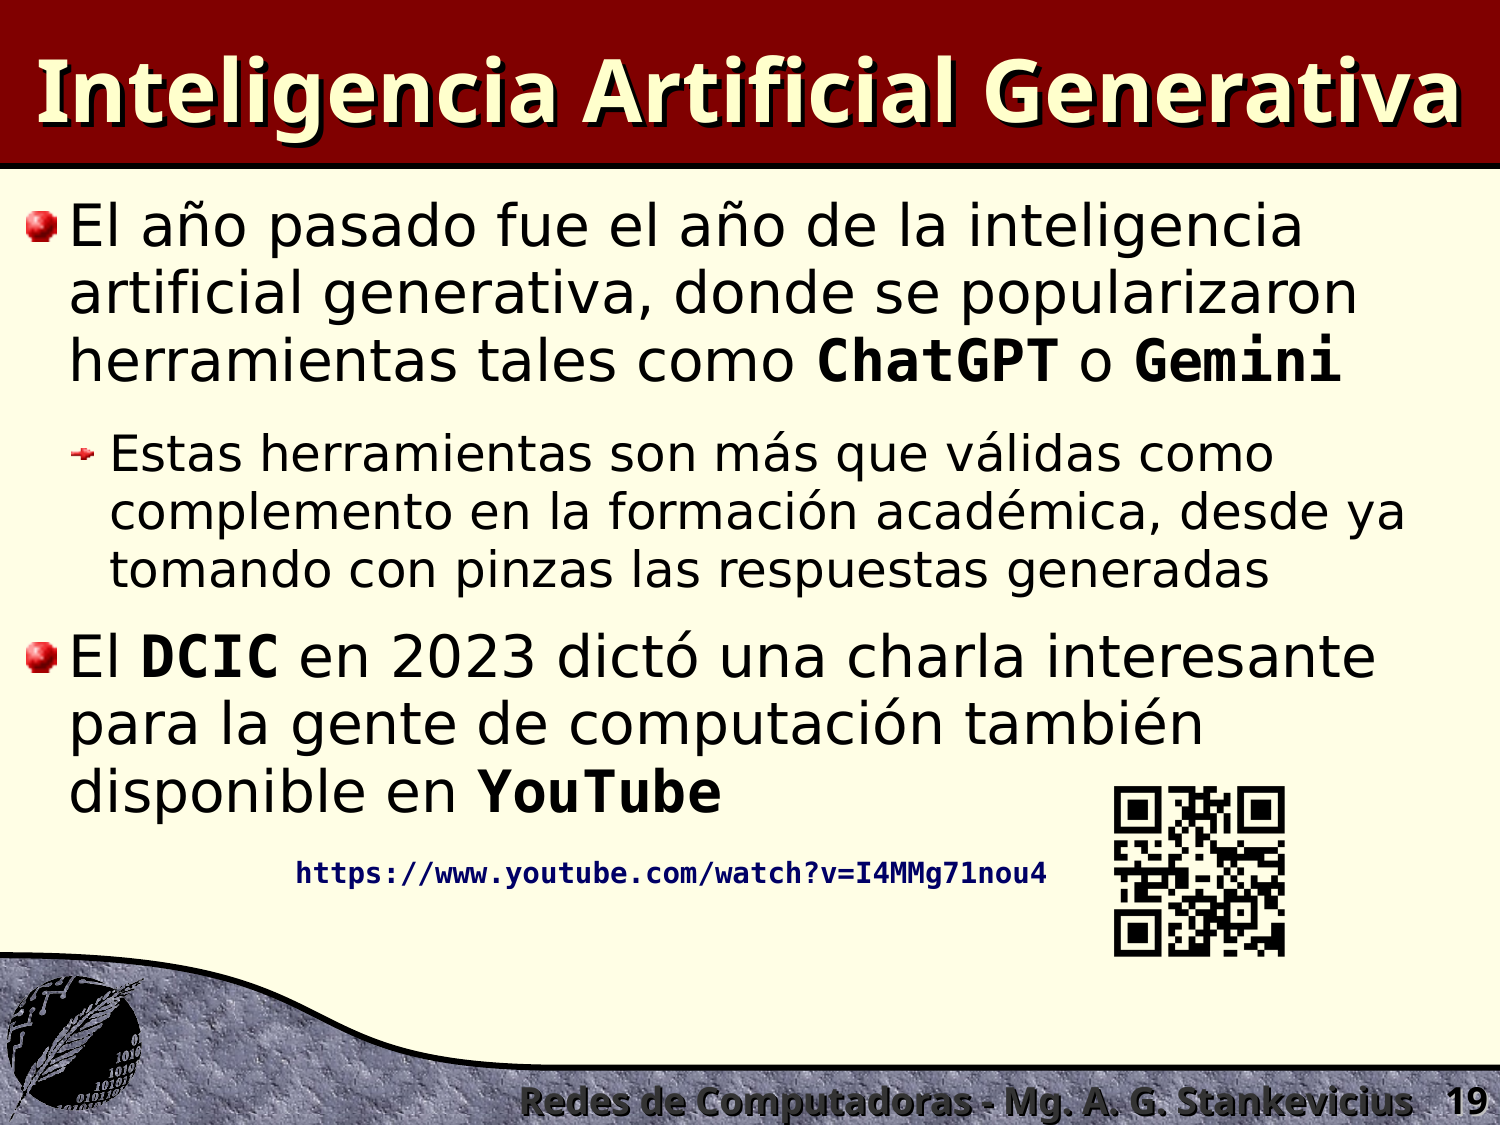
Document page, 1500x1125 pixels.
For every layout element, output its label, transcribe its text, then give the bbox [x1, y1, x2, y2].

picture [790, 1100, 795, 1110]
title Inteligencia Artificial Generativa [15, 5, 1485, 160]
picture [1087, 759, 1313, 986]
picture [0, 959, 1500, 1125]
list El año pasado fue el año de la inteligencia artificial generativa, donde se popularizaron herramientas tales como ChatGPT o Gemini Estas herramientas son más que válidas como complemento en la formación académica, desde ya tomando con pinzas las respuestas generadas El DCIC en 2023 dictó una charla interesante para la gente de computación también disponible en YouTube https://www.youtube.com/watch?v=I4MMg71nou4 [11, 192, 1486, 959]
picture [1047, 1100, 1054, 1110]
